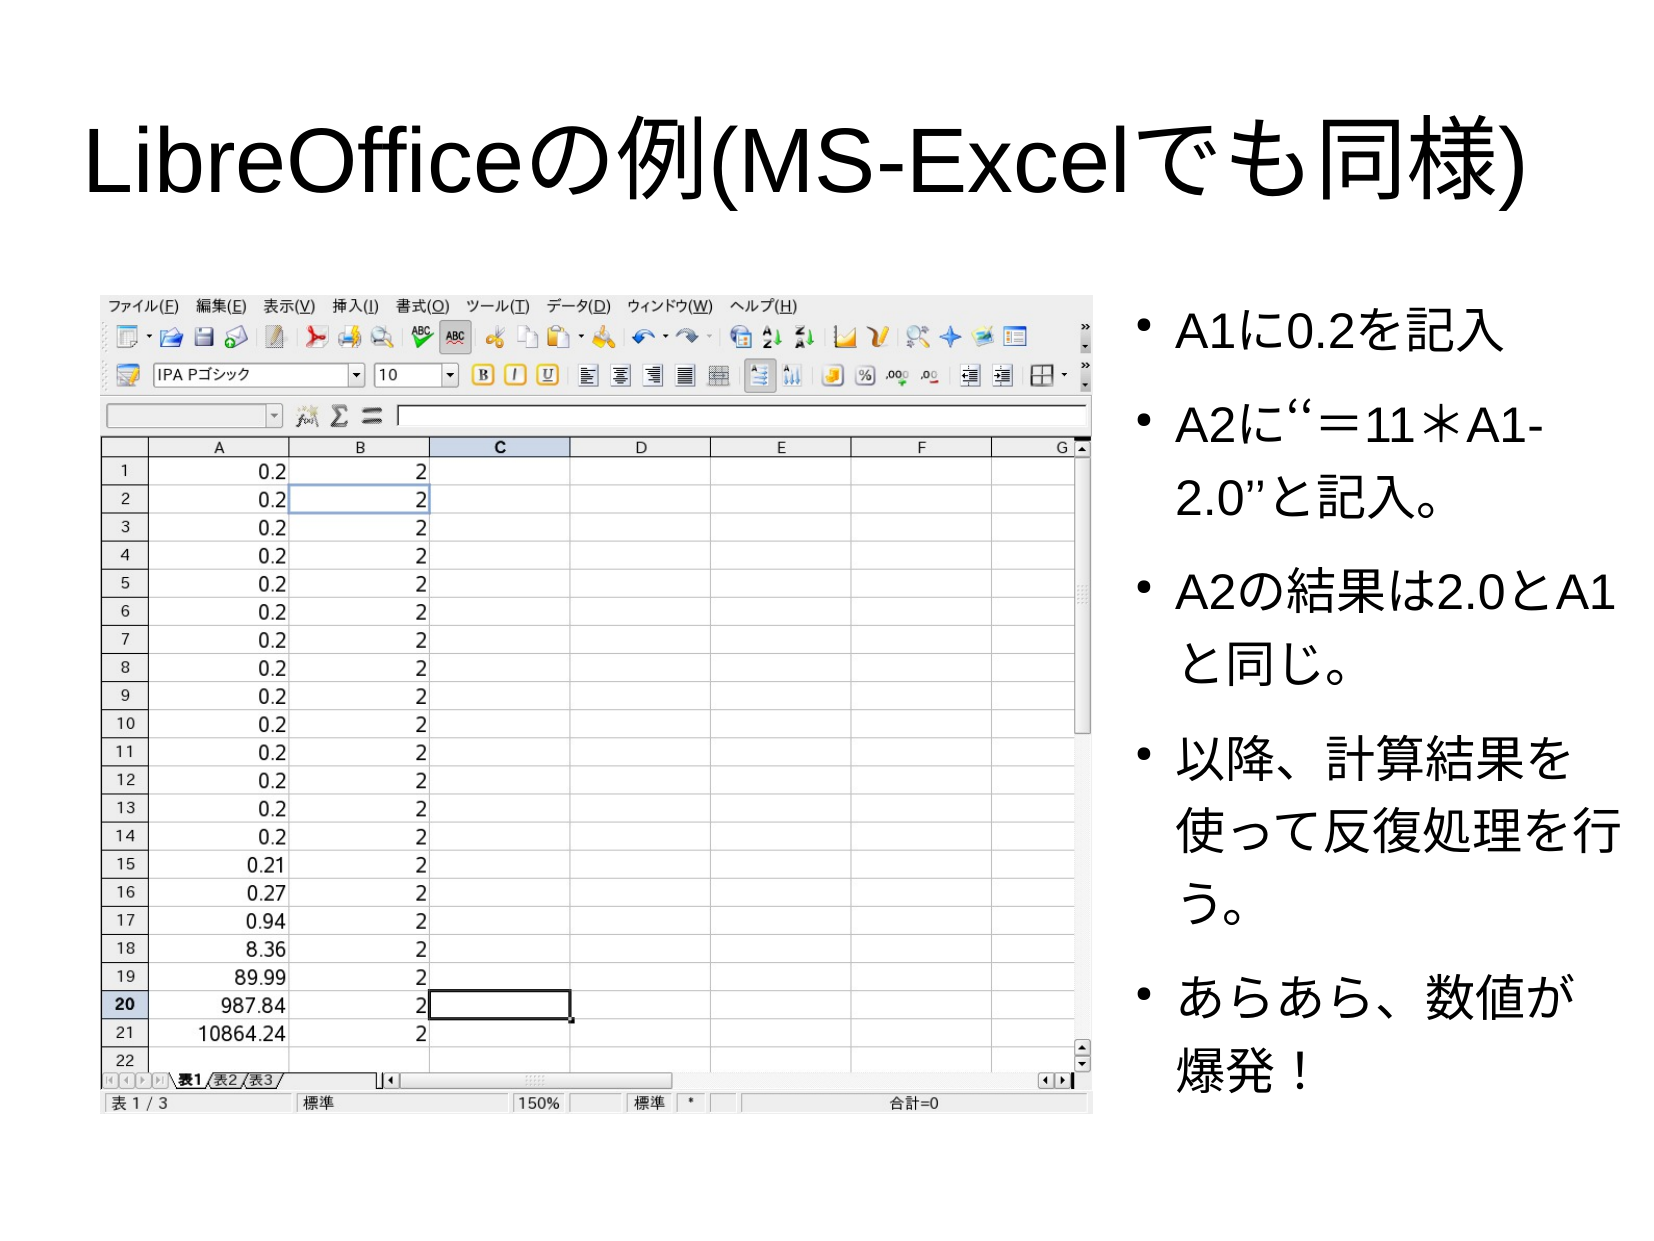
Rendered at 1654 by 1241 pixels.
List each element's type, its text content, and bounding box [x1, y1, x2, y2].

title LibreOfficeの例(MS-Excelでも同様) [82, 49, 1571, 257]
picture [100, 295, 1093, 1114]
list A1に0.2を記入 A2に‘‘＝11＊A1-2.0’’と記入。 A2の結果は2.0とA1と同じ。 以降、計算結果を使って反復処理を行う。 あらあら、数値が 爆発！ [1122, 290, 1654, 1109]
